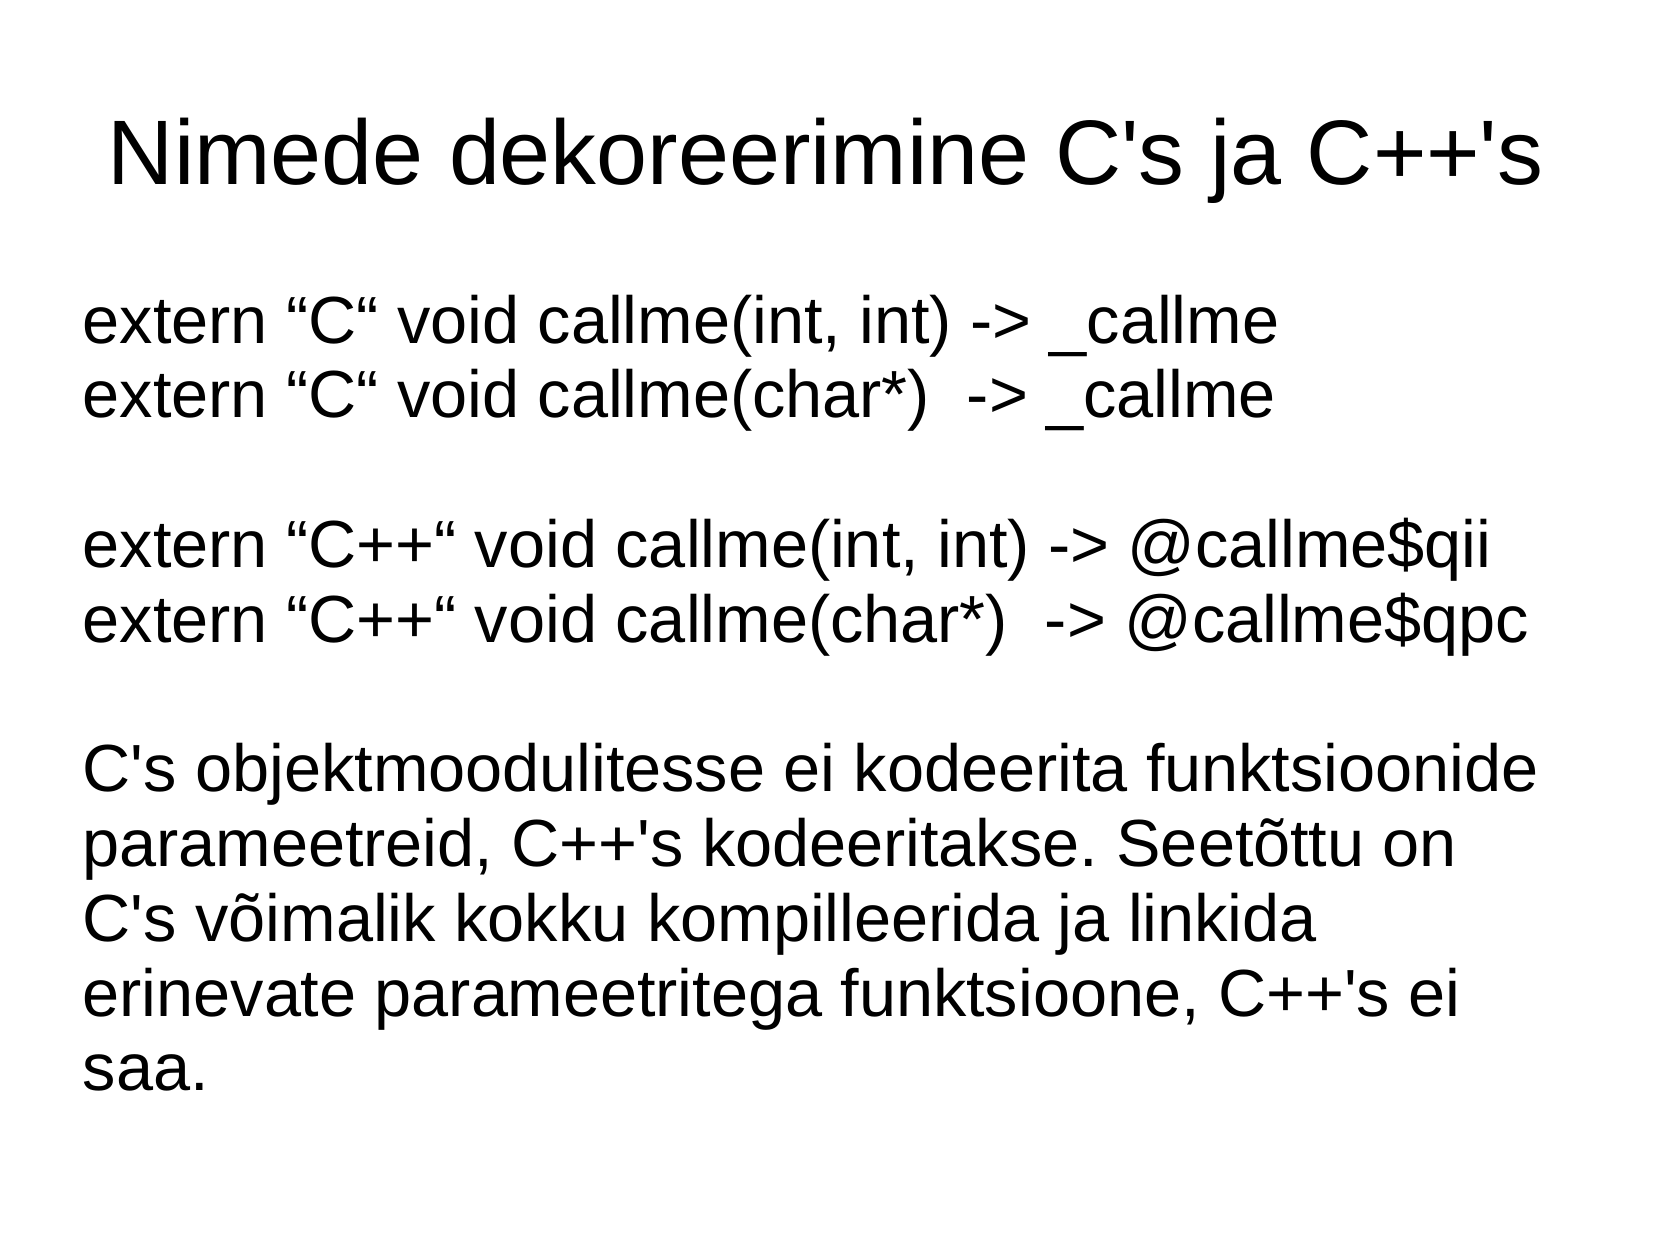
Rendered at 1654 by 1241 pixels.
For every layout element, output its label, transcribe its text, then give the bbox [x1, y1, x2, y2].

subtitle extern “C“ void callme(int, int) -> _callme extern “C“ void callme(char*) -> _callme extern “C++“ void callme(int, int) -> @callme$qii extern “C++“ void callme(char*) -> @callme$qpc C's objektmoodulitesse ei kodeerita funktsioonide parameetreid, C++'s kodeeritakse. Seetõttu on C's võimalik kokku kompilleerida ja linkida erinevate parameetritega funktsioone, C++'s ei saa. [82, 282, 1571, 1106]
title Nimede dekoreerimine C's ja C++'s [82, 56, 1571, 250]
